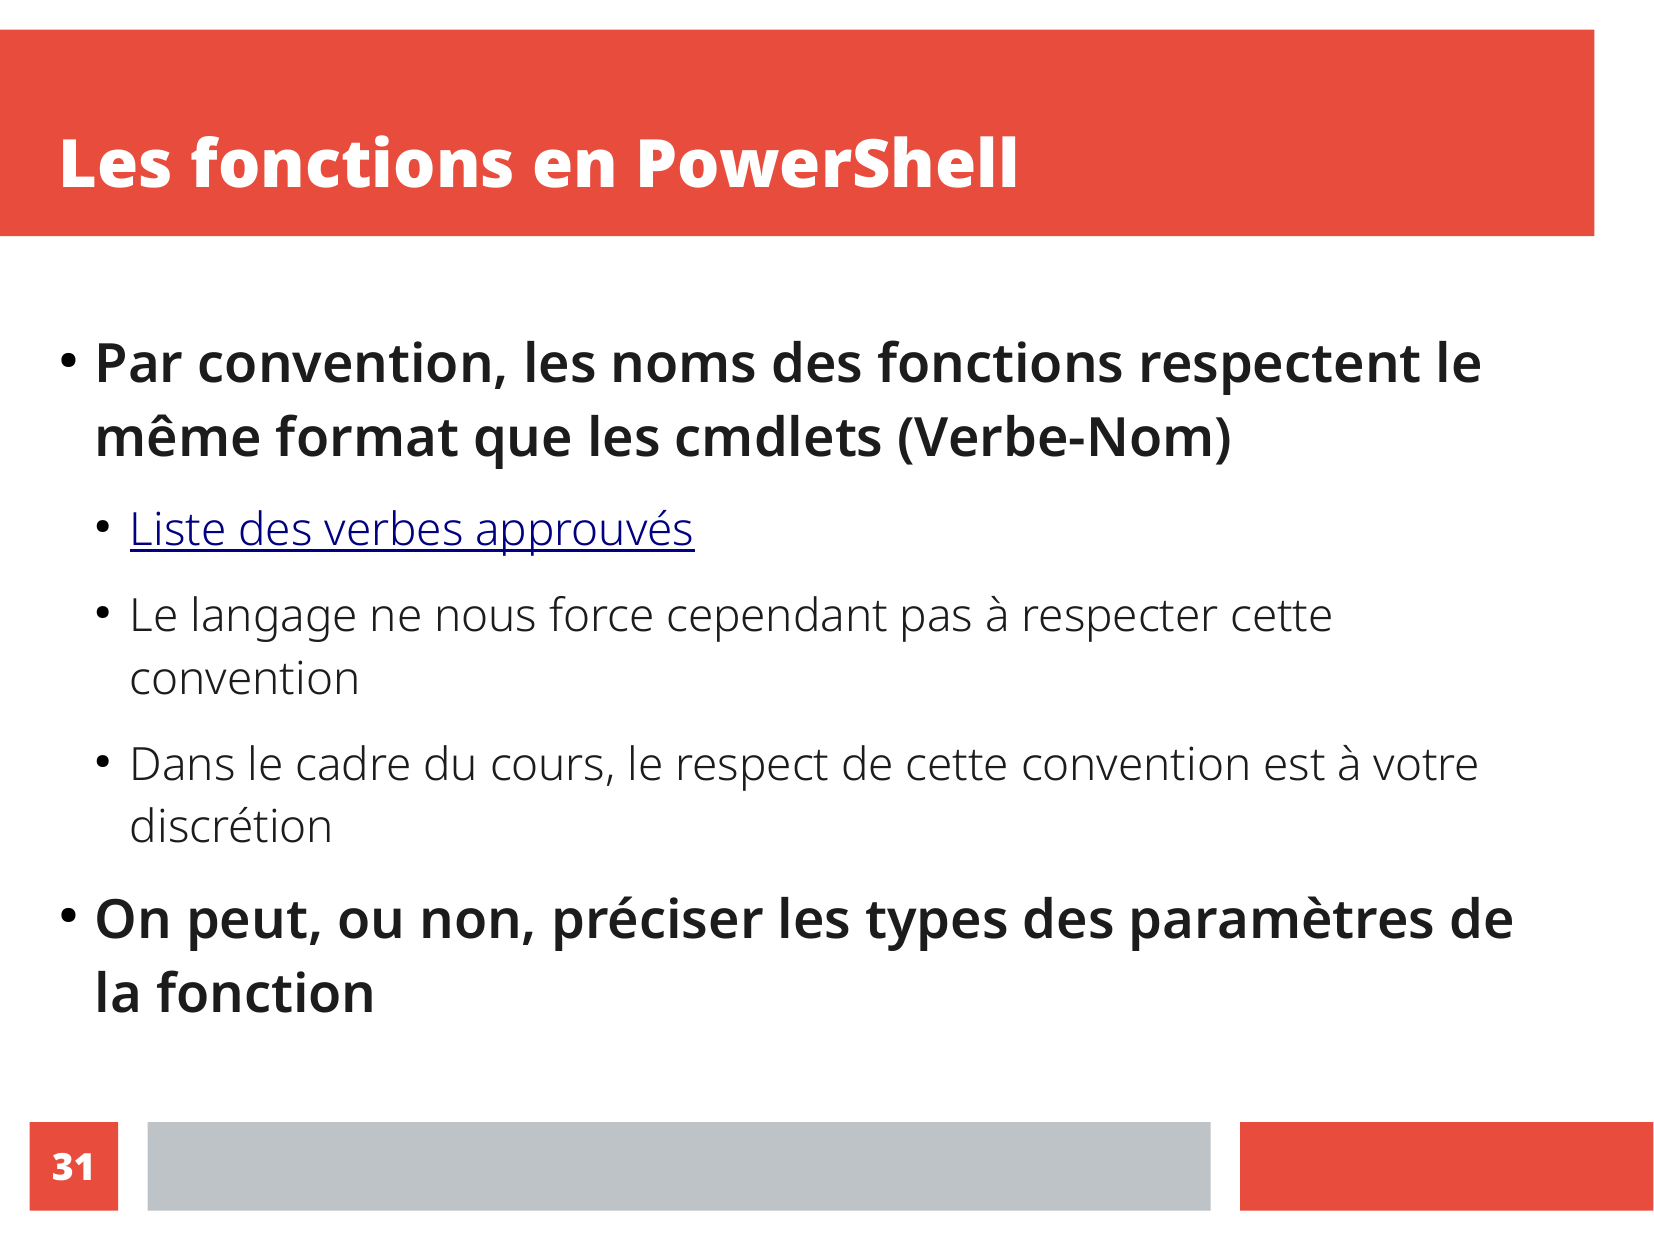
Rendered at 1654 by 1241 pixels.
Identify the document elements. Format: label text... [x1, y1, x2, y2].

list Par convention, les noms des fonctions respectent le même format que les cmdlets (Verbe-Nom) Liste des verbes approuvés Le langage ne nous force cependant pas à respecter cette convention Dans le cadre du cours, le respect de cette convention est à votre discrétion On peut, ou non, préciser les types des paramètres de la fonction [59, 324, 1565, 1093]
title Les fonctions en PowerShell [59, 59, 1595, 207]
